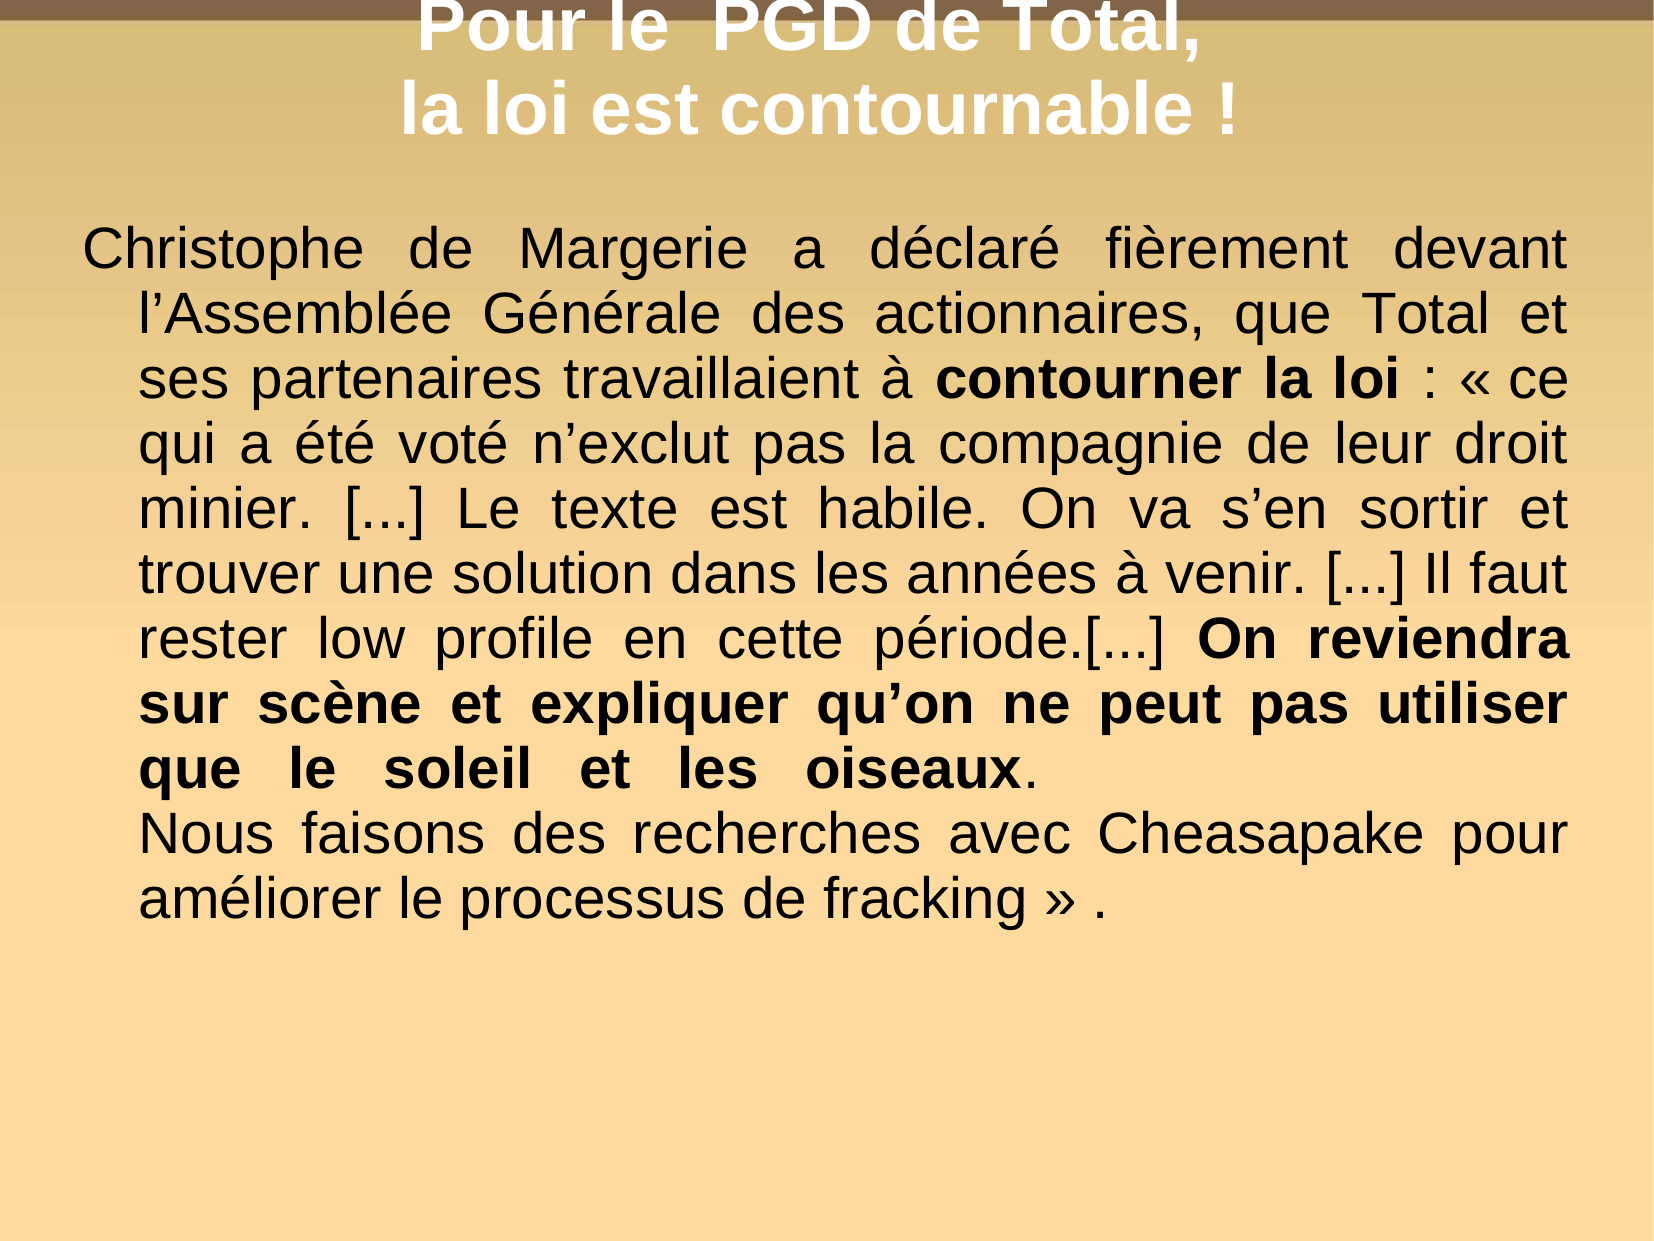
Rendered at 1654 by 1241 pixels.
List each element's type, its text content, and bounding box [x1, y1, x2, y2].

title Pour le PGD de Total, la loi est contournable ! [76, 0, 1565, 152]
list Christophe de Margerie a déclaré fièrement devant l’Assemblée Générale des actionnaires, que Total et ses partenaires travaillaient à contourner la loi : « ce qui a été voté n’exclut pas la compagnie de leur droit minier. [...] Le texte est habile. On va s’en sortir et trouver une solution dans les années à venir. [...] Il faut rester low profile en cette période.[...] On reviendra sur scène et expliquer qu’on ne peut pas utiliser que le soleil et les oiseaux. Nous faisons des recherches avec Cheasapake pour améliorer le processus de fracking » . [82, 212, 1571, 1166]
picture [0, 0, 1654, 1241]
